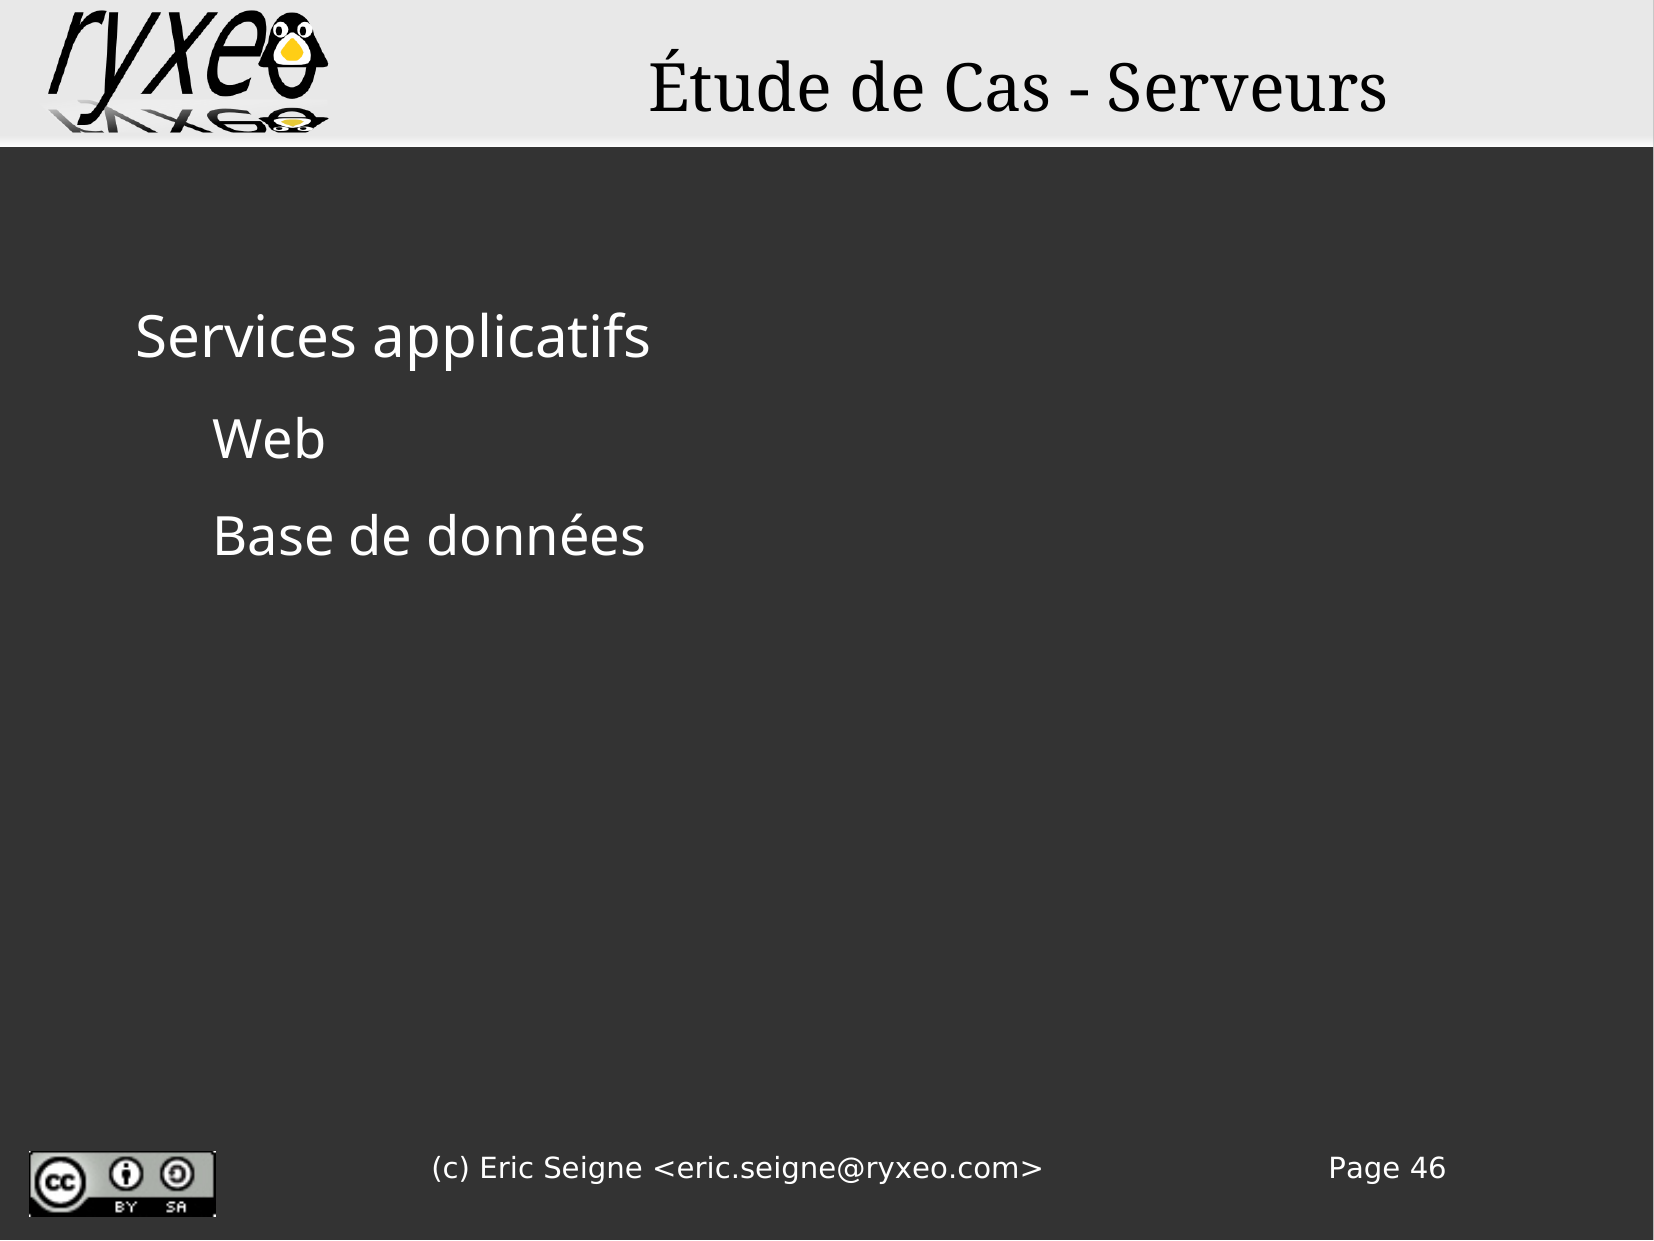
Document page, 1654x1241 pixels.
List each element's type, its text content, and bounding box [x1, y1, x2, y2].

title Étude de Cas - Serveurs [442, 36, 1595, 135]
picture [0, 0, 1654, 147]
picture [29, 1151, 216, 1217]
list Services applicatifs Web Base de données [118, 295, 1522, 1117]
